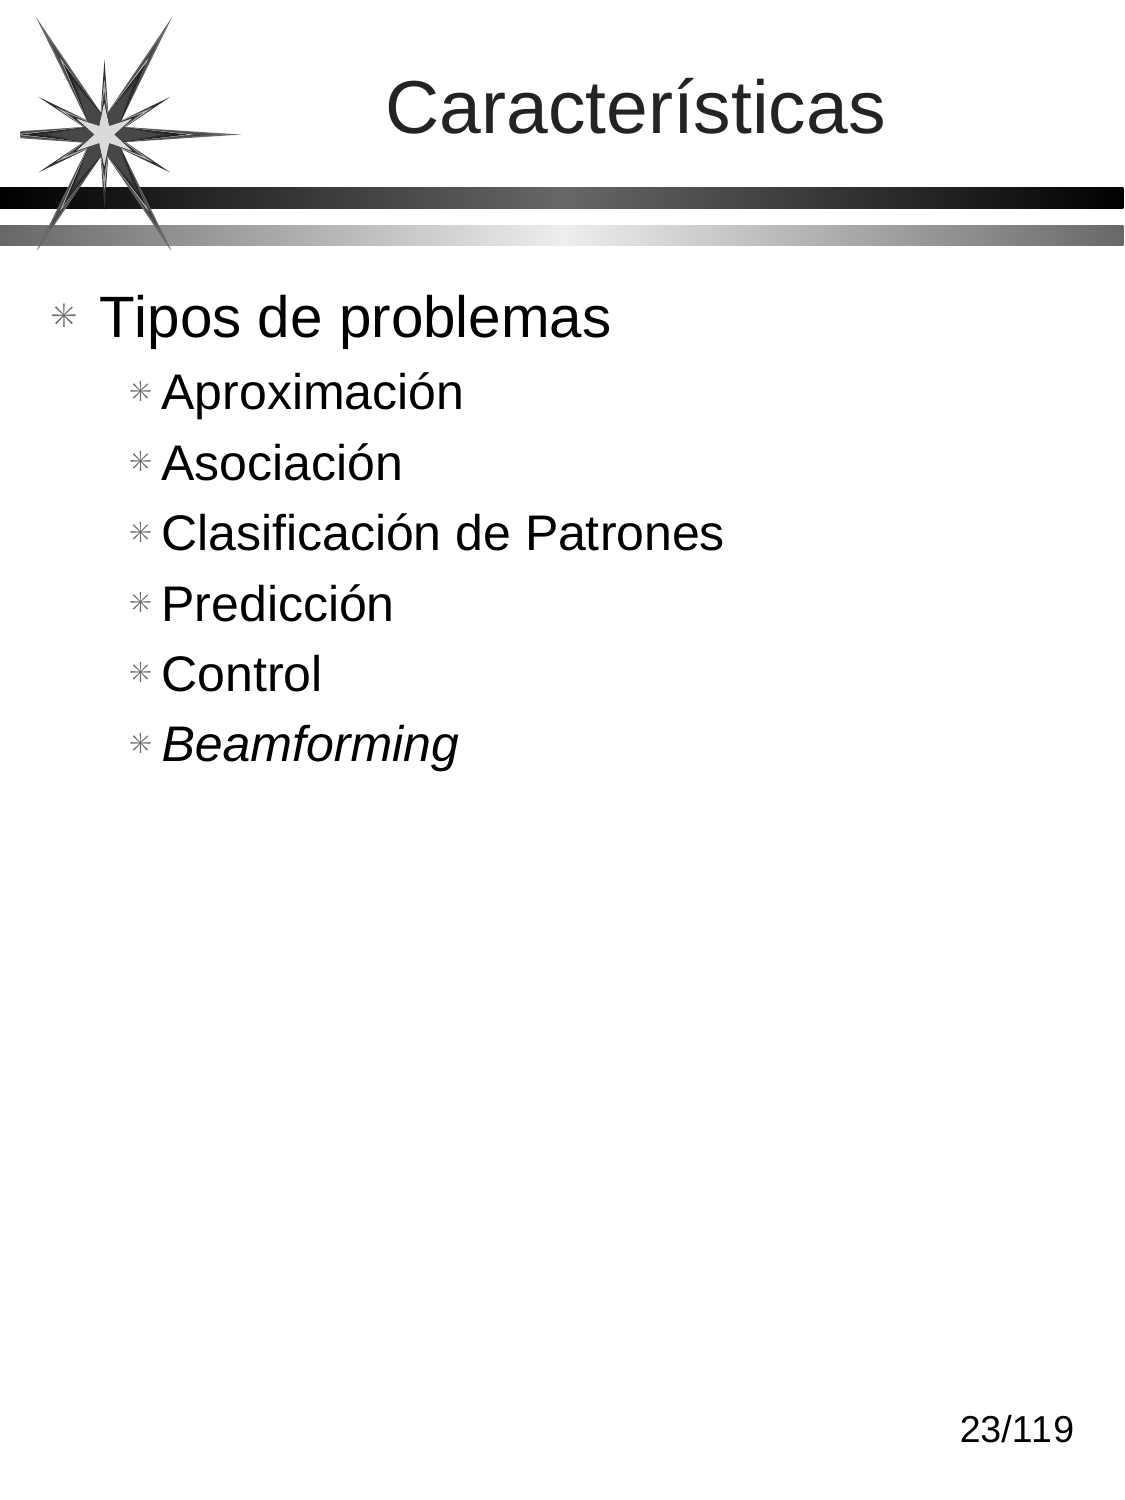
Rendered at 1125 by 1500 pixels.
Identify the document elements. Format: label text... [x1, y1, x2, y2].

title Características [174, 50, 1097, 163]
list Tipos de problemas Aproximación Asociación Clasificación de Patrones Predicción Control Beamforming [37, 275, 1075, 1450]
